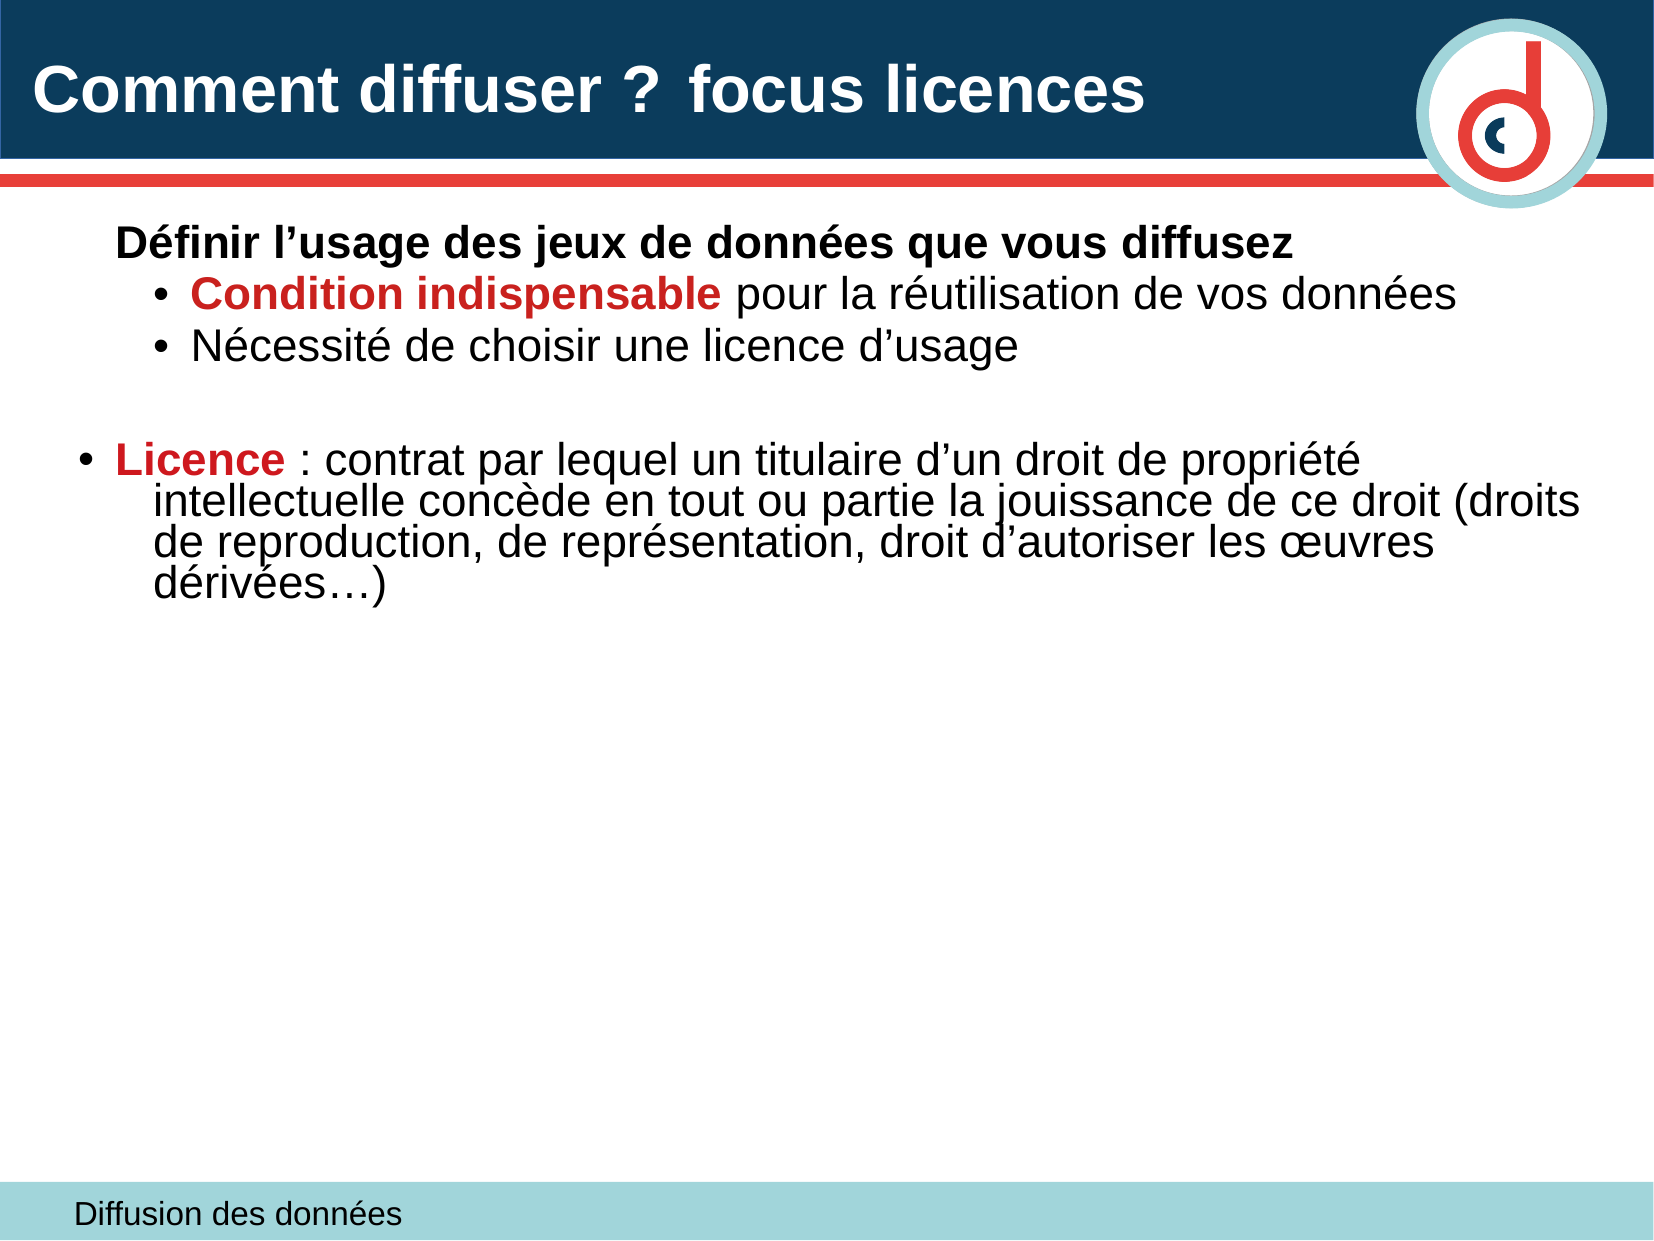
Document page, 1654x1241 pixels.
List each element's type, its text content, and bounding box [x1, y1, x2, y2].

title Comment diffuser ? focus licences [17, 11, 1412, 159]
text_box Définir l’usage des jeux de données que vous diffusez Condition indispensable pour la réutilisation de vos données Nécessité de choisir une licence d’usage Licence : contrat par lequel un titulaire d’un droit de propriété intellectuelle concède en tout ou partie la jouissance de ce droit (droits de reproduction, de représentation, droit d’autoriser les œuvres dérivées…) [63, 209, 1629, 1150]
text_box Diffusion des données [59, 1188, 418, 1241]
